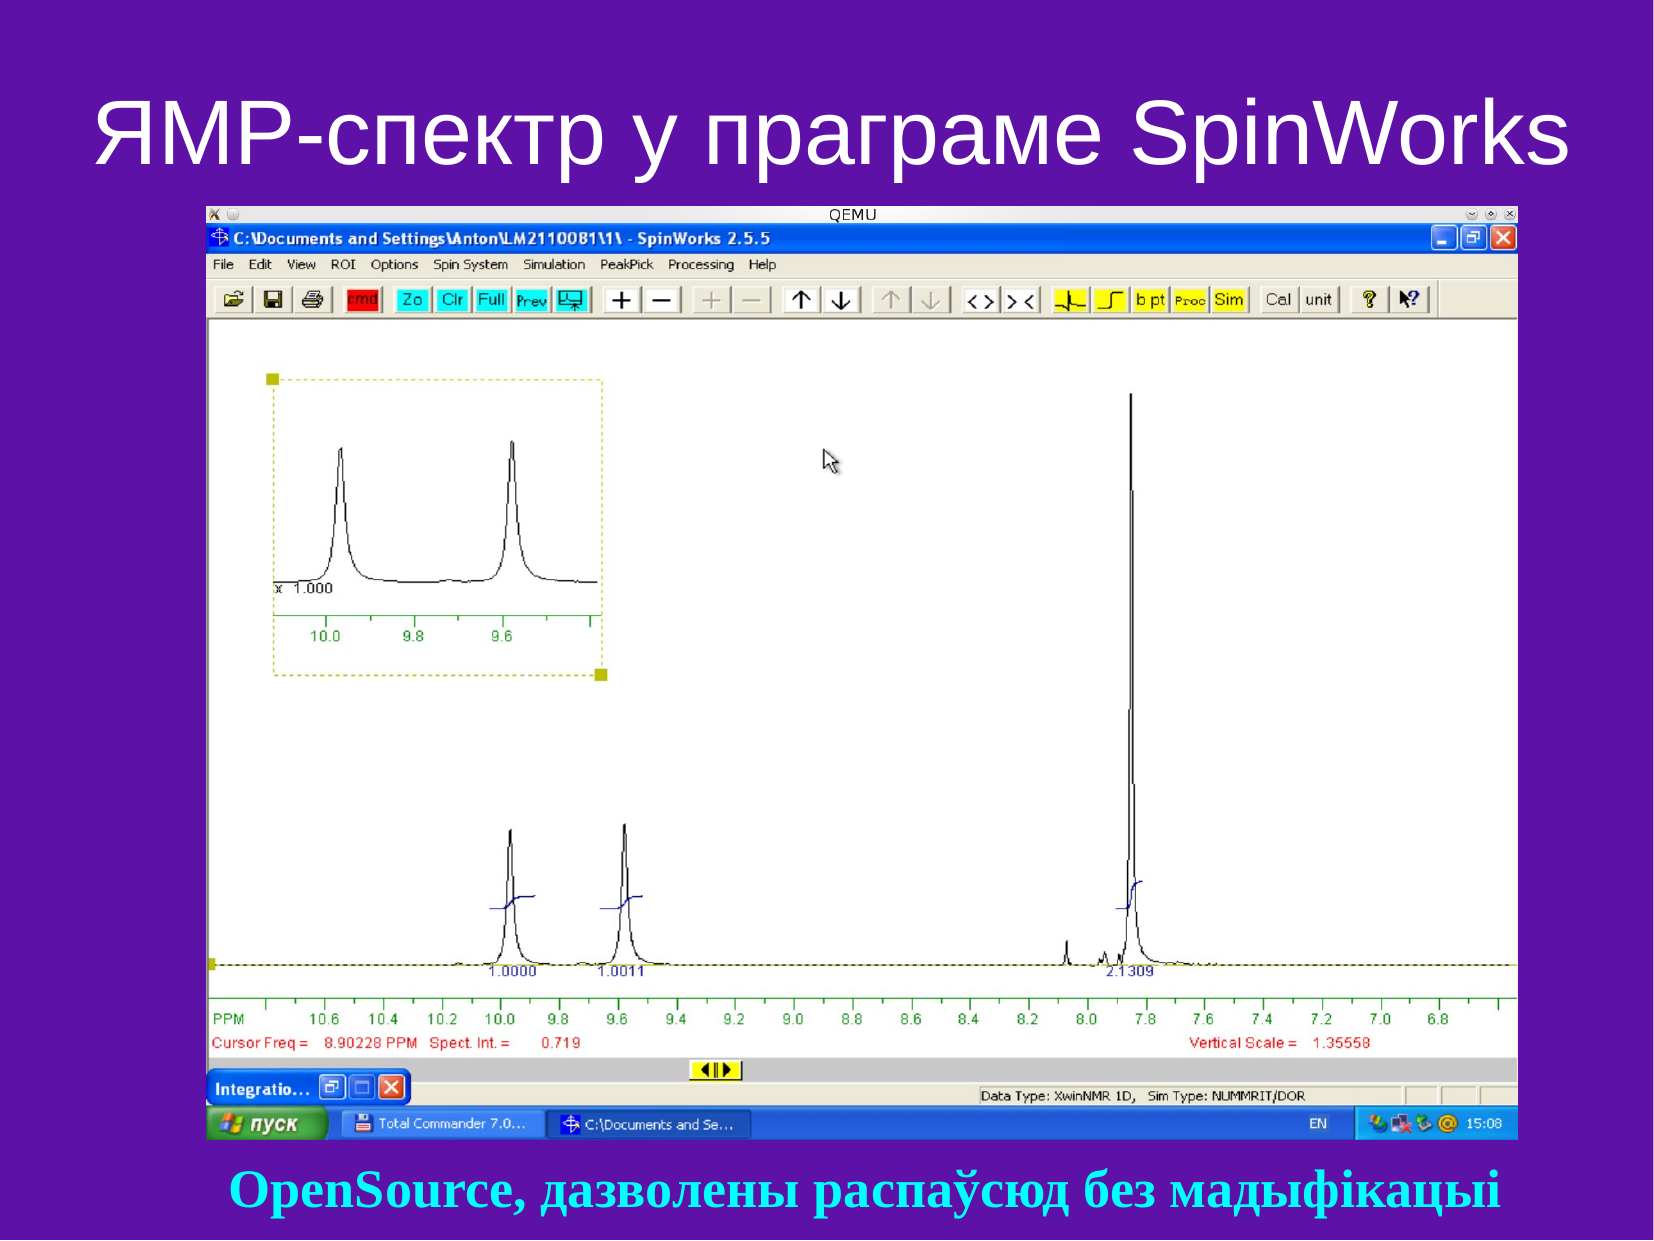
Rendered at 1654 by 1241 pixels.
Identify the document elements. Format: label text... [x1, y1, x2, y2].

picture [206, 206, 1518, 1140]
title ЯМР-спектр у праграме SpinWorks [88, 29, 1577, 237]
text_box OpenSource, дазволены распаўсюд без мадыфікацыі [213, 1151, 1518, 1227]
